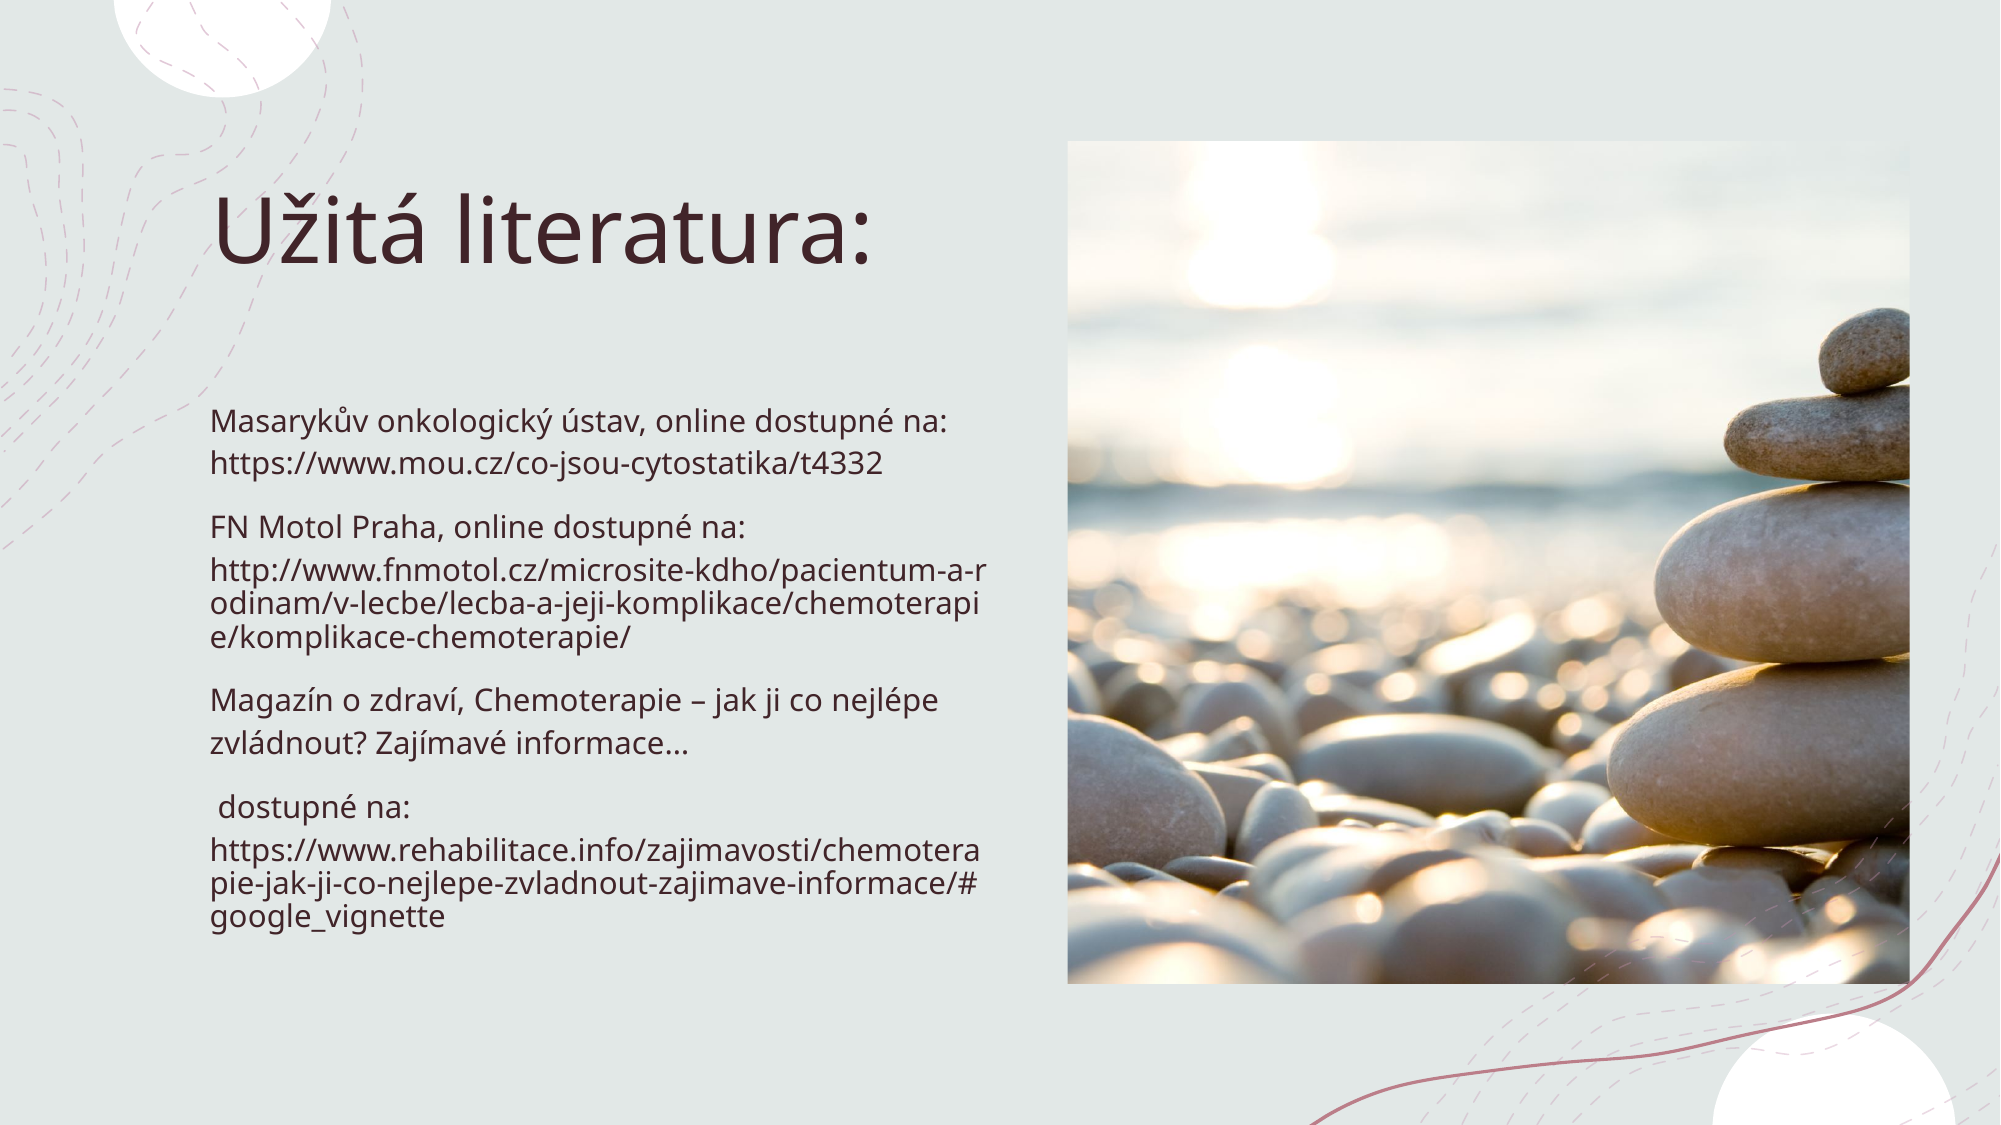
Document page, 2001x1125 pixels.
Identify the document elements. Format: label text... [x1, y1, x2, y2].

list Masarykův onkologický ústav, online dostupné na: https://www.mou.cz/co-jsou-cytostatika/t4332 FN Motol Praha, online dostupné na: http://www.fnmotol.cz/microsite-kdho/pacientum-a-rodinam/v-lecbe/lecba-a-jeji-komplikace/chemoterapie/komplikace-chemoterapie/ Magazín o zdraví, Chemoterapie – jak ji co nejlépe zvládnout? Zajímavé informace… dostupné na: https://www.rehabilitace.info/zajimavosti/chemoterapie-jak-ji-co-nejlepe-zvladnout-zajimave-informace/#google_vignette [194, 391, 1013, 1003]
picture [1067, 141, 1910, 984]
text_box [0, 0, 2000, 1125]
title Užitá literatura: [196, 91, 1015, 365]
